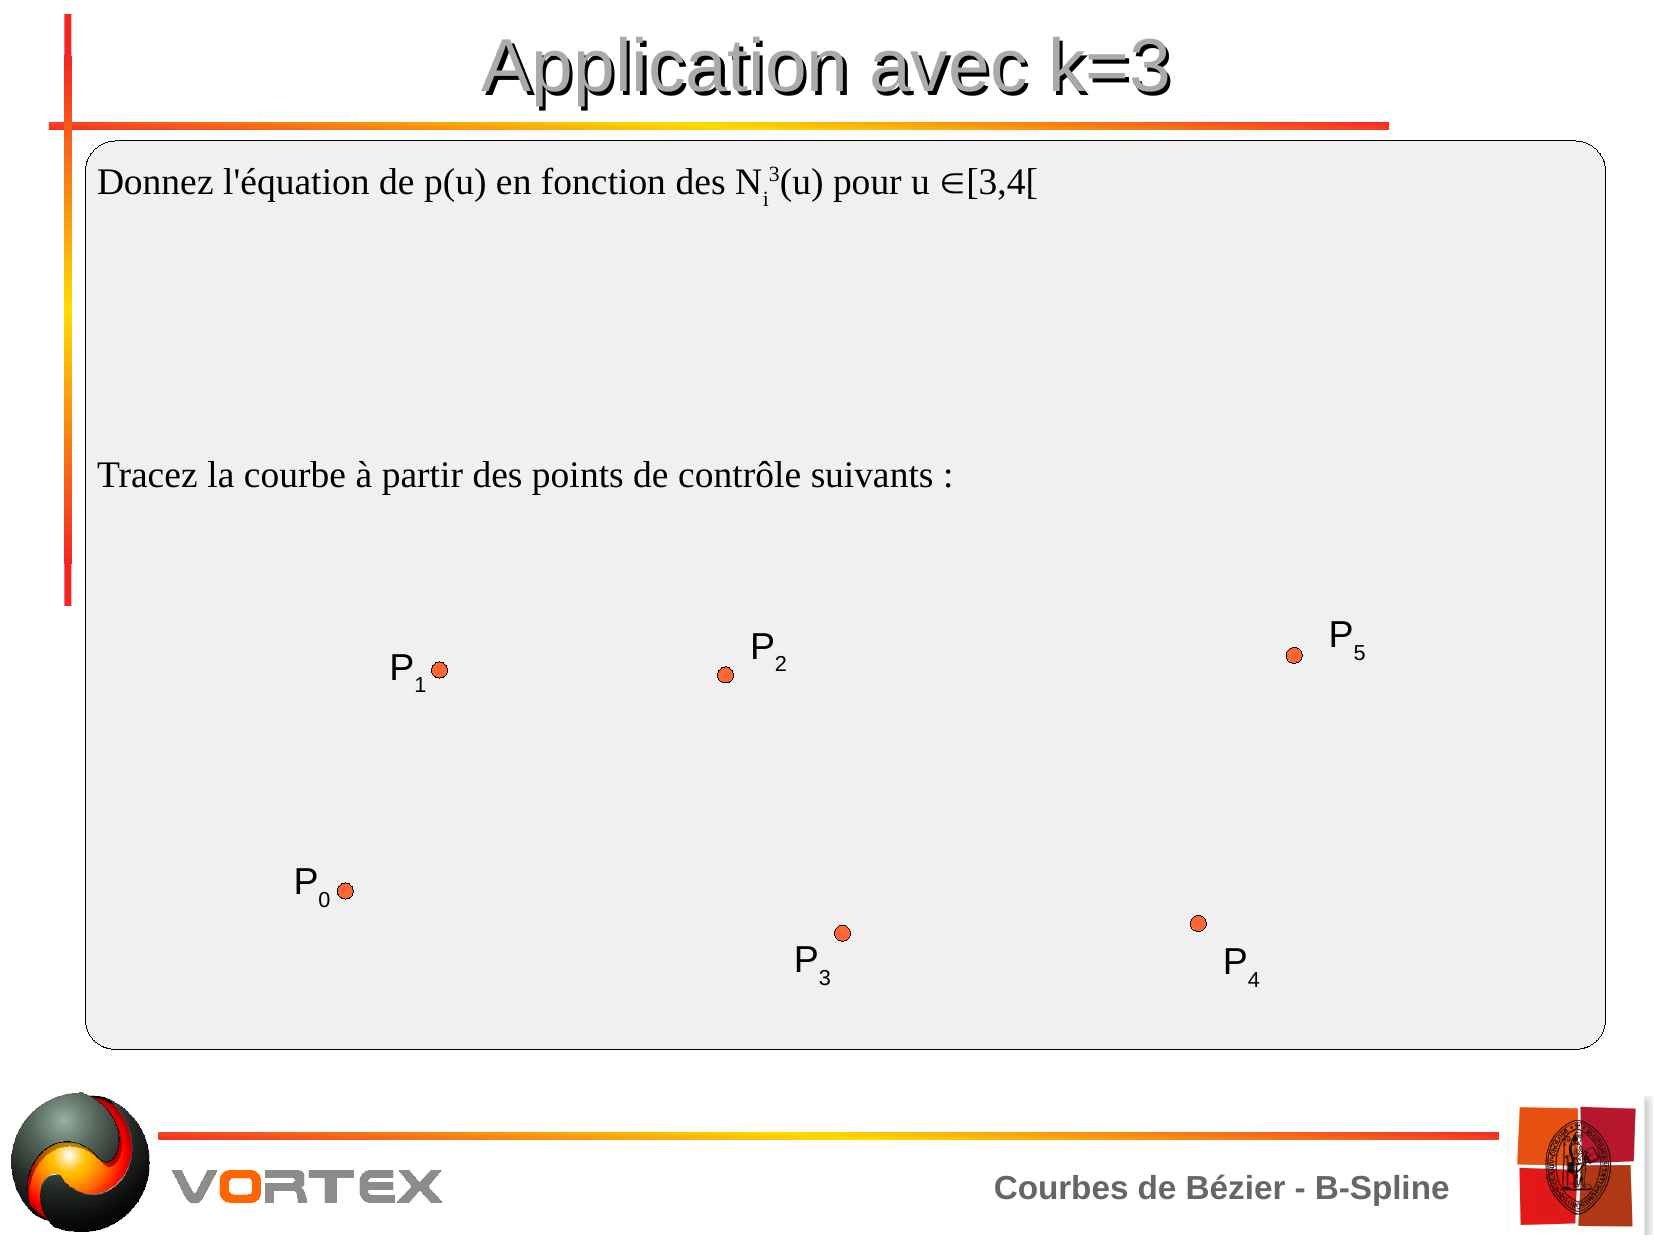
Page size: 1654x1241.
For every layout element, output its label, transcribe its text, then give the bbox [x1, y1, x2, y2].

text_box [1190, 915, 1207, 932]
text_box P4 [1208, 933, 1287, 1006]
picture [11, 1092, 443, 1232]
text_box P5 [1313, 606, 1392, 680]
title Application avec k=3 [0, 1, 1654, 130]
text_box P1 [374, 639, 453, 712]
text_box P3 [779, 931, 858, 1005]
list Donnez l'équation de p(u) en fonction des Ni3(u) pour u [3,4[ Tracez la courbe à partir des points de contrôle suivants : [79, 160, 1569, 1103]
text_box [834, 925, 851, 931]
text_box P2 [735, 618, 814, 691]
text_box [717, 666, 734, 683]
picture [1505, 1096, 1653, 1235]
text_box [1286, 647, 1303, 664]
text_box [87, 140, 1606, 1050]
text_box P0 [278, 853, 357, 927]
